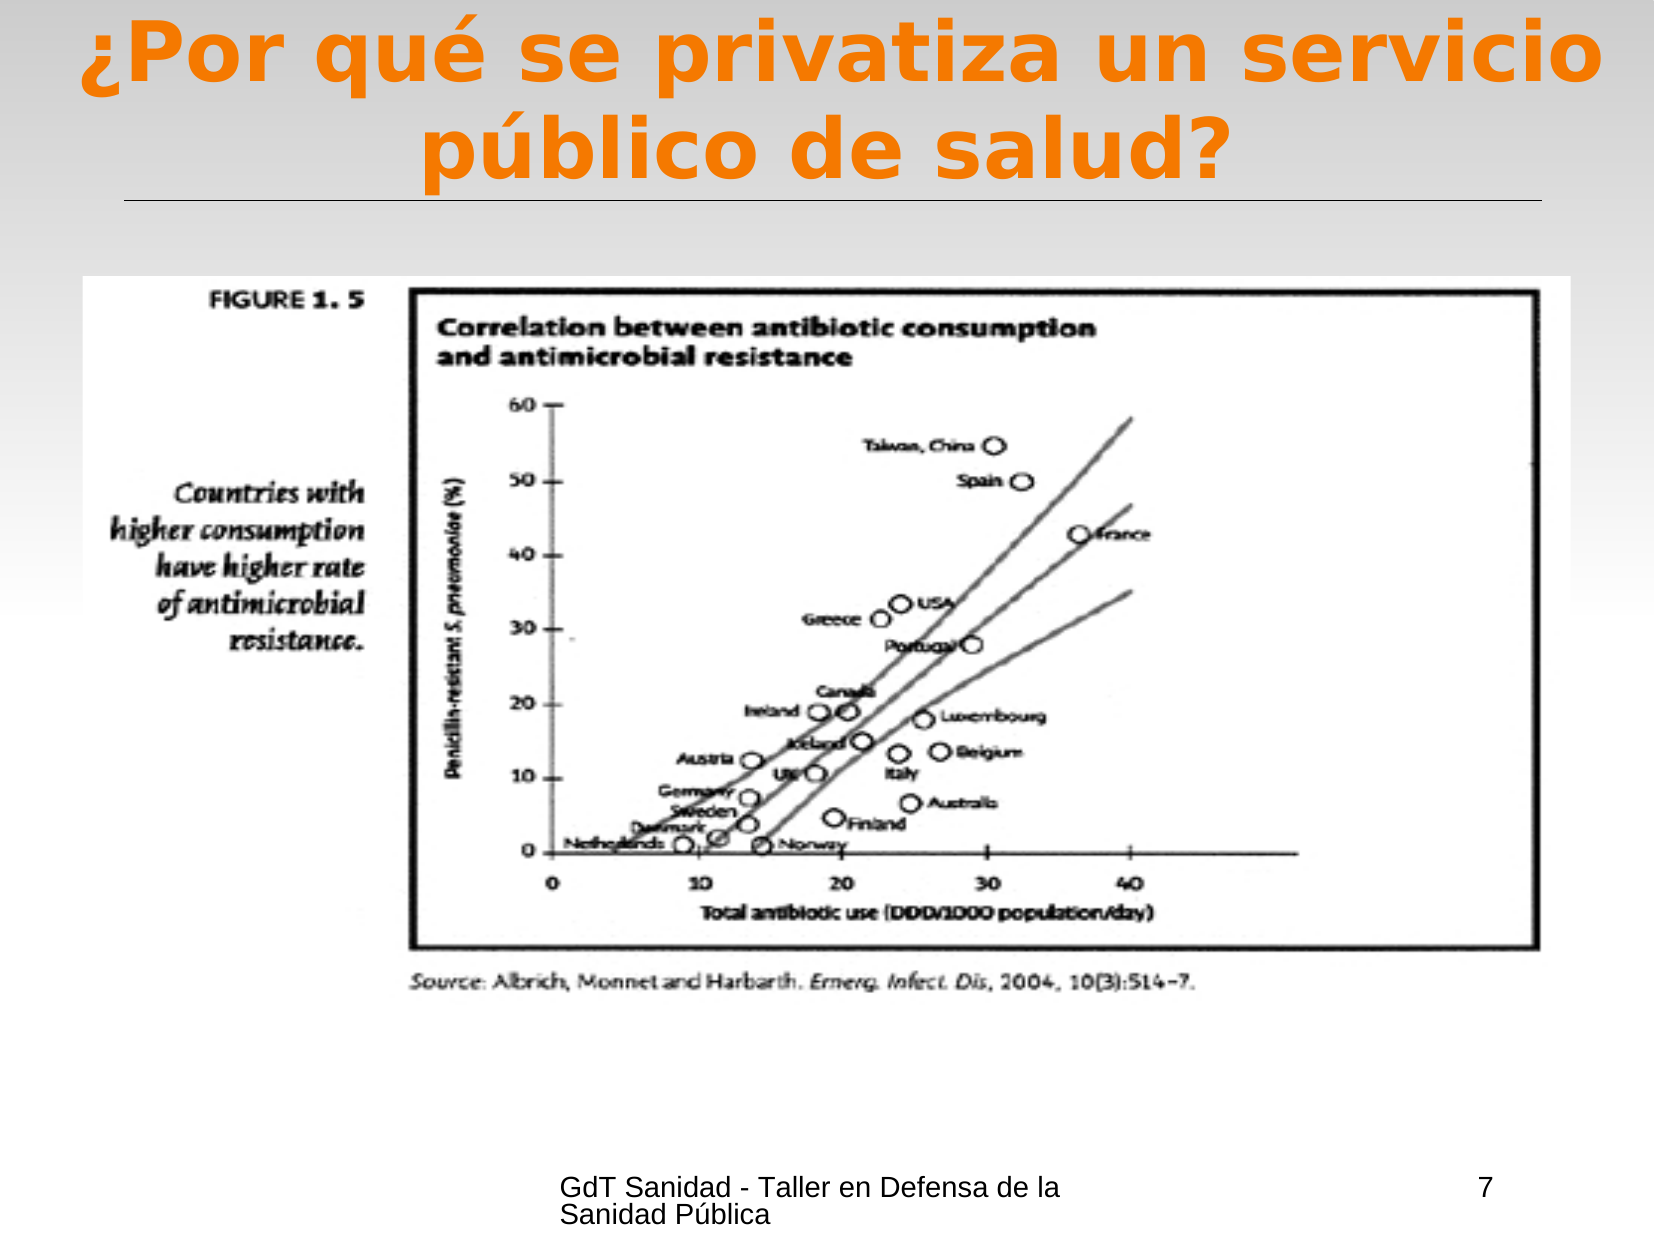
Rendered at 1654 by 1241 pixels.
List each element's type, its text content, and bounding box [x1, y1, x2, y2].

title ¿Por qué se privatiza un servicio público de salud? [59, 4, 1625, 199]
picture [82, 276, 1571, 1005]
